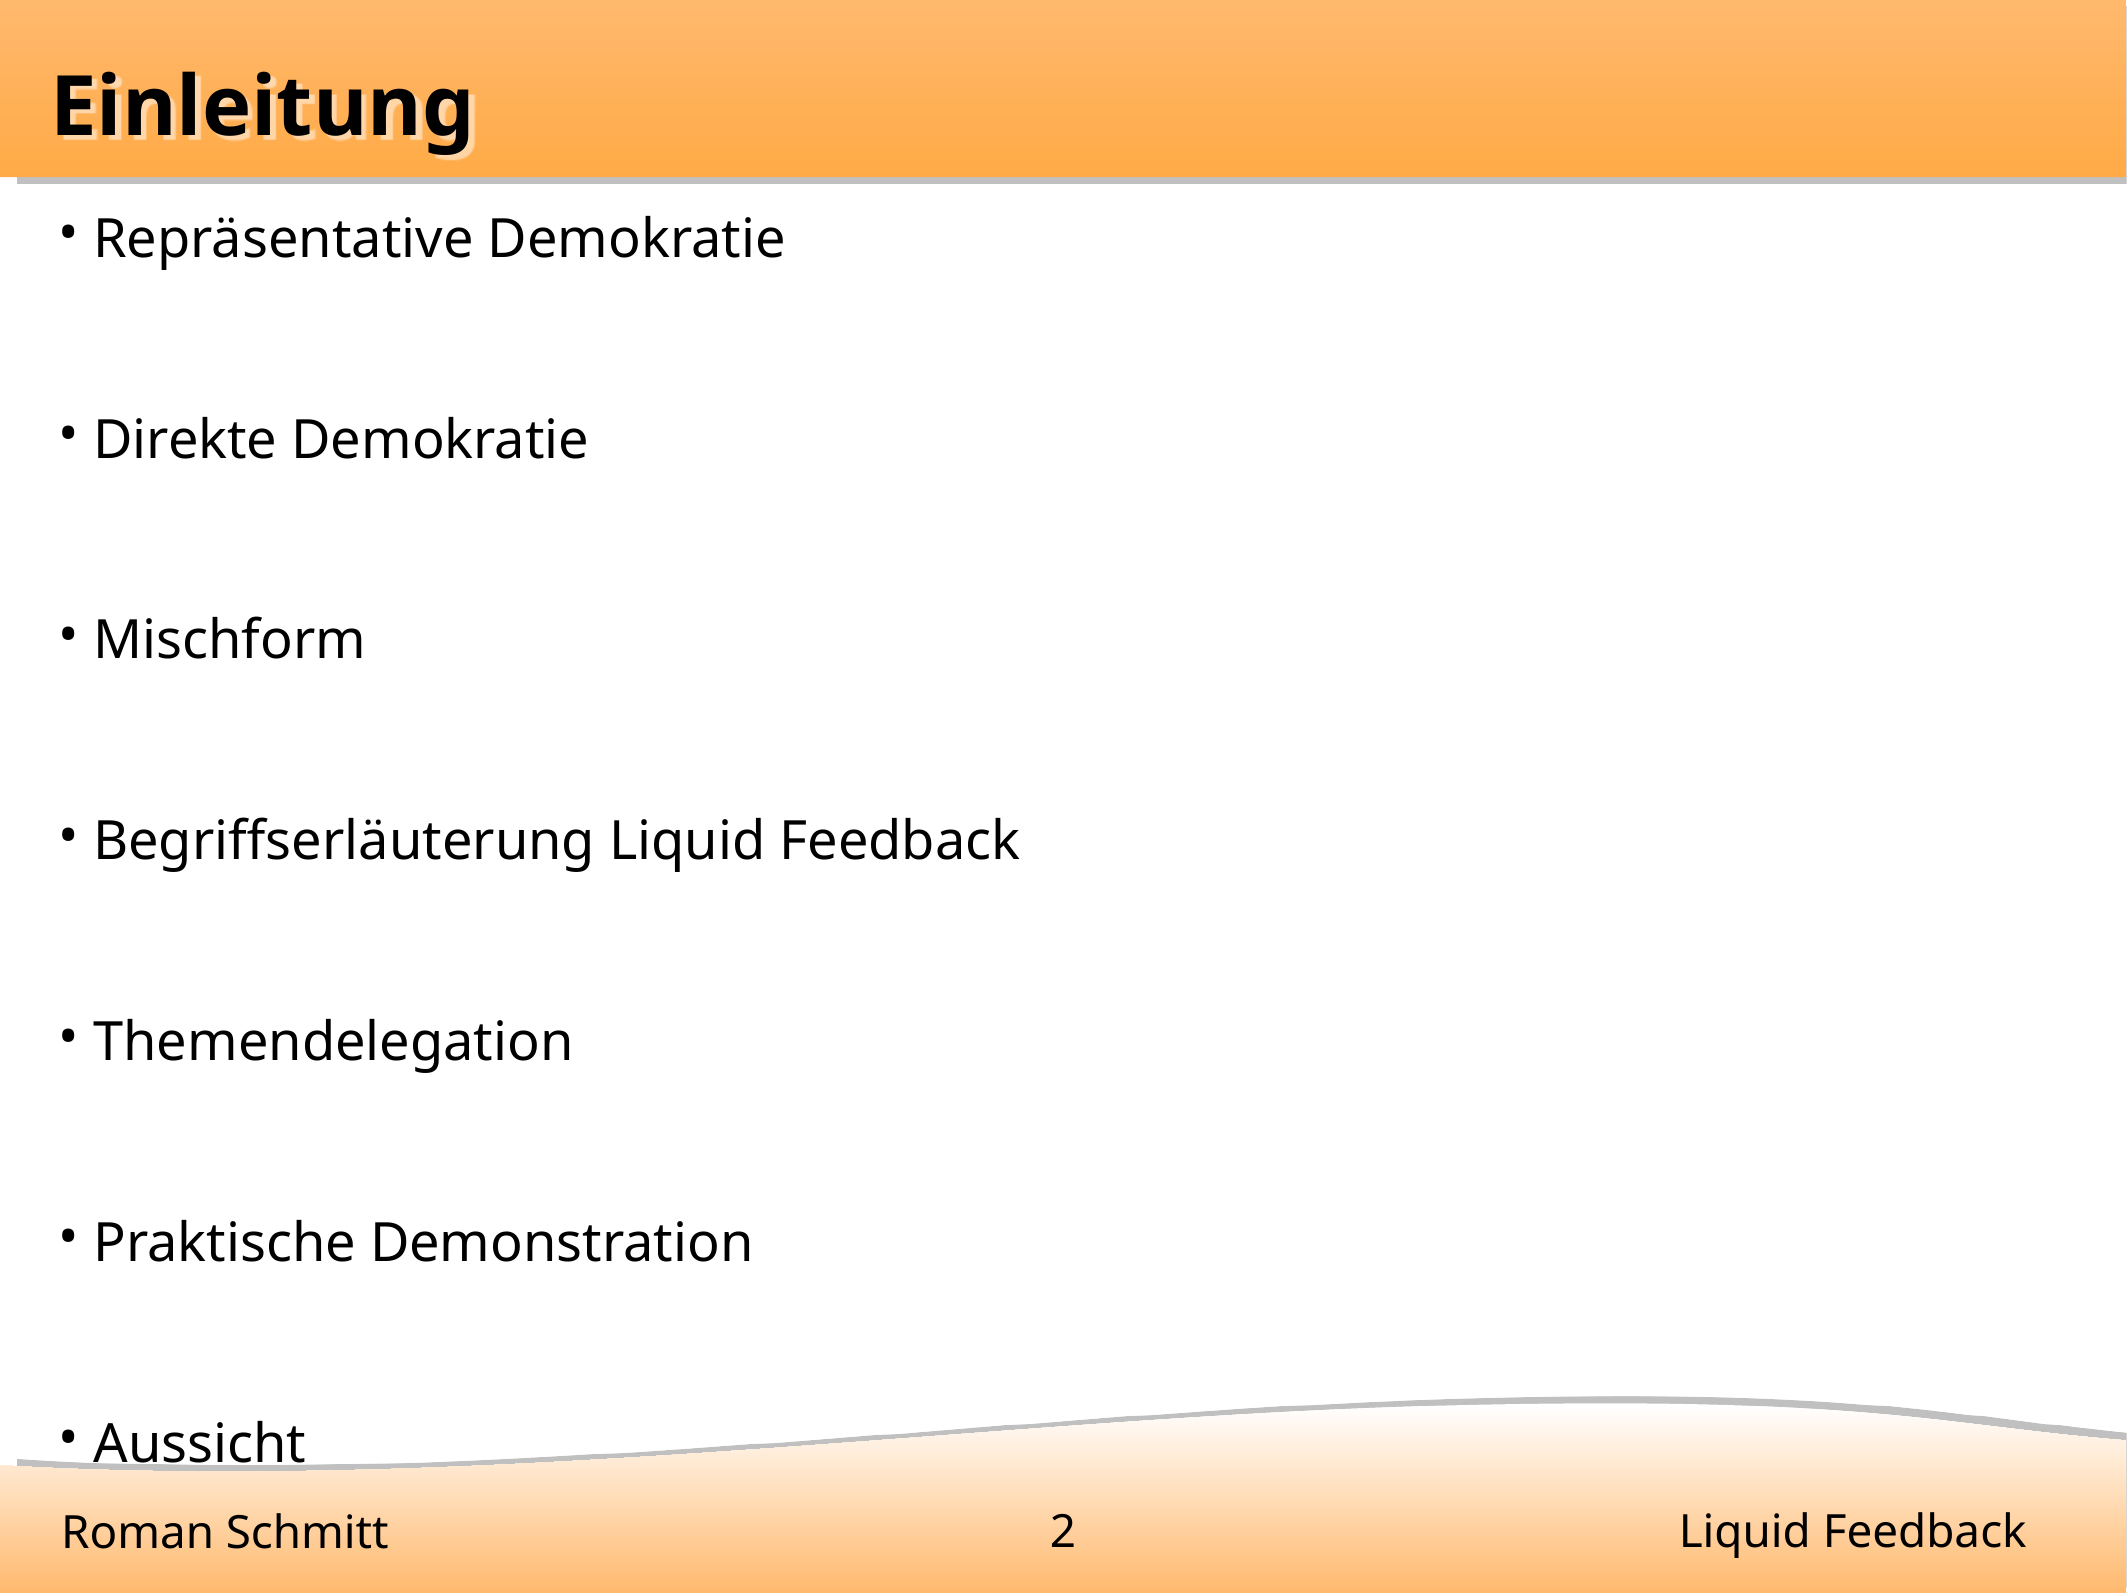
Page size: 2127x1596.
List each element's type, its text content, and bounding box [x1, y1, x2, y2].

title Einleitung [50, 42, 2059, 136]
text_box <Nummer> [1018, 1505, 1108, 1559]
list Repräsentative Demokratie Direkte Demokratie Mischform Begriffserläuterung Liquid Feedback Themendelegation Praktische Demonstration Aussicht [58, 215, 2067, 1394]
